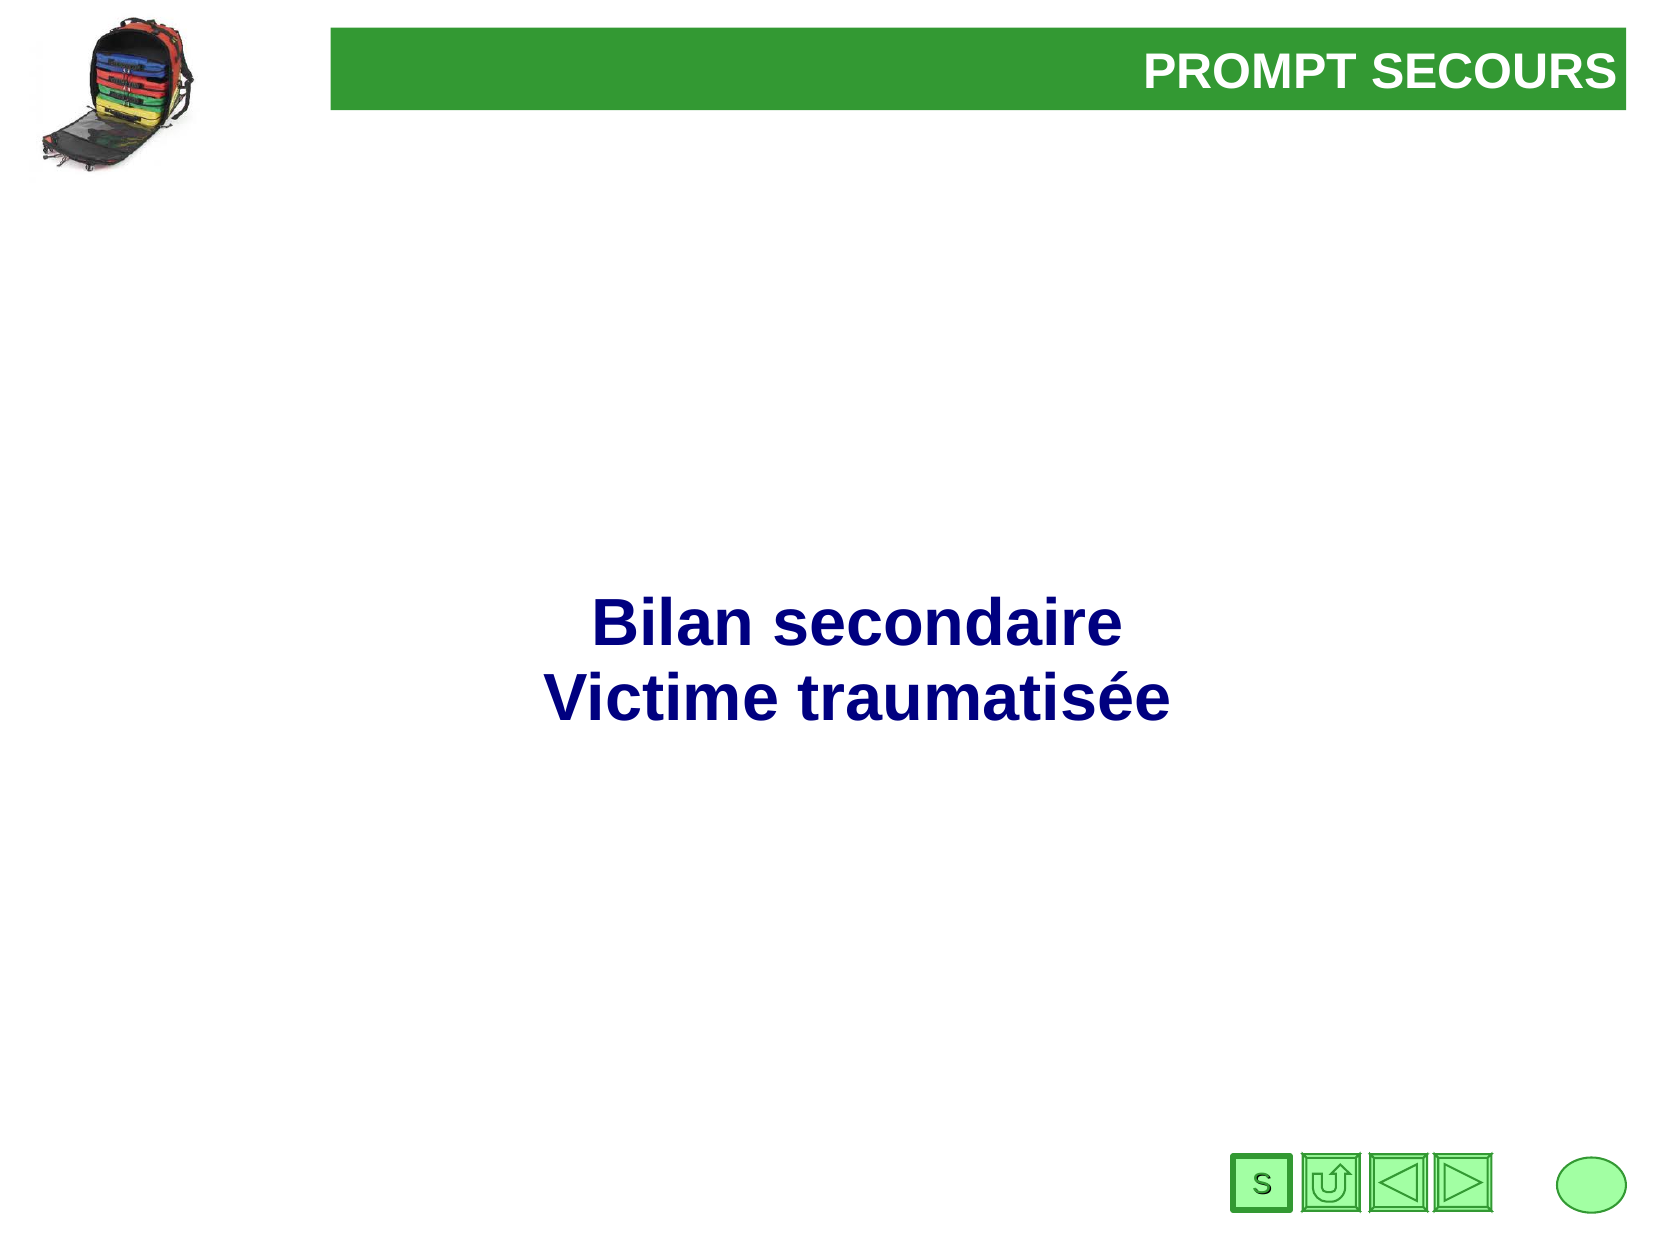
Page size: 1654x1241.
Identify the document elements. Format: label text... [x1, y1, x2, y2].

picture [29, 5, 201, 183]
text_box Bilan secondaire Victime traumatisée [157, 618, 1558, 702]
text_box [1556, 1157, 1626, 1213]
title PROMPT SECOURS [331, 35, 1619, 107]
